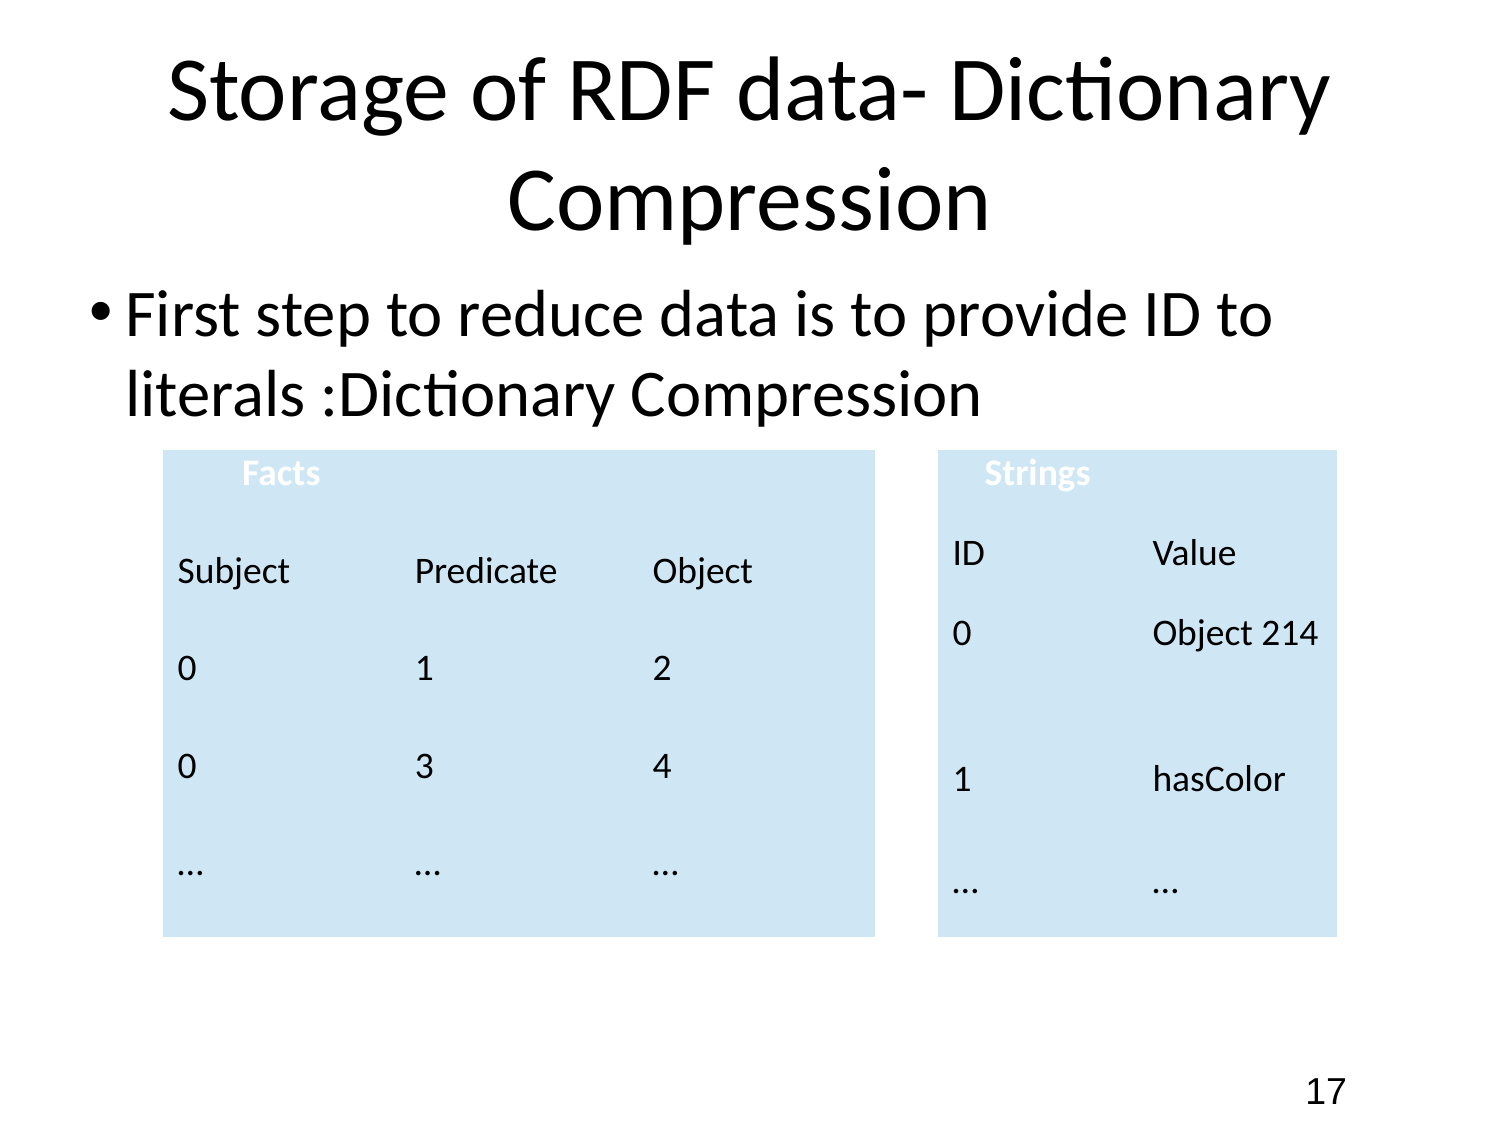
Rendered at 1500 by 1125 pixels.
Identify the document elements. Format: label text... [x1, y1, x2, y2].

table_cell … [163, 840, 400, 937]
table_header [637, 450, 875, 548]
table_cell 0 [163, 645, 400, 743]
table_cell 1 [938, 755, 1137, 858]
table_cell 2 [637, 645, 875, 743]
table_header [400, 450, 637, 548]
table_cell … [1137, 858, 1337, 937]
table_cell Object [637, 548, 875, 645]
table_cell Value [1137, 530, 1337, 610]
table_cell 0 [163, 743, 400, 840]
table_cell ID [938, 530, 1137, 610]
table_cell 3 [400, 743, 637, 840]
table_cell 1 [400, 645, 637, 743]
table_cell Object 214 [1137, 610, 1337, 755]
table_cell … [938, 858, 1137, 937]
text_box First step to reduce data is to provide ID to literals :Dictionary Compression [75, 262, 1425, 1005]
table_header Strings [938, 450, 1137, 530]
table_cell Subject [163, 548, 400, 645]
text_box Storage of RDF data- Dictionary Compression [75, 45, 1425, 233]
table_cell … [400, 840, 637, 937]
table_cell … [637, 840, 875, 937]
table_cell 4 [637, 743, 875, 840]
table_header Facts [163, 450, 400, 548]
table_cell Predicate [400, 548, 637, 645]
table_cell hasColor [1137, 755, 1337, 858]
table_cell 0 [938, 610, 1137, 755]
table_header [1137, 450, 1337, 530]
